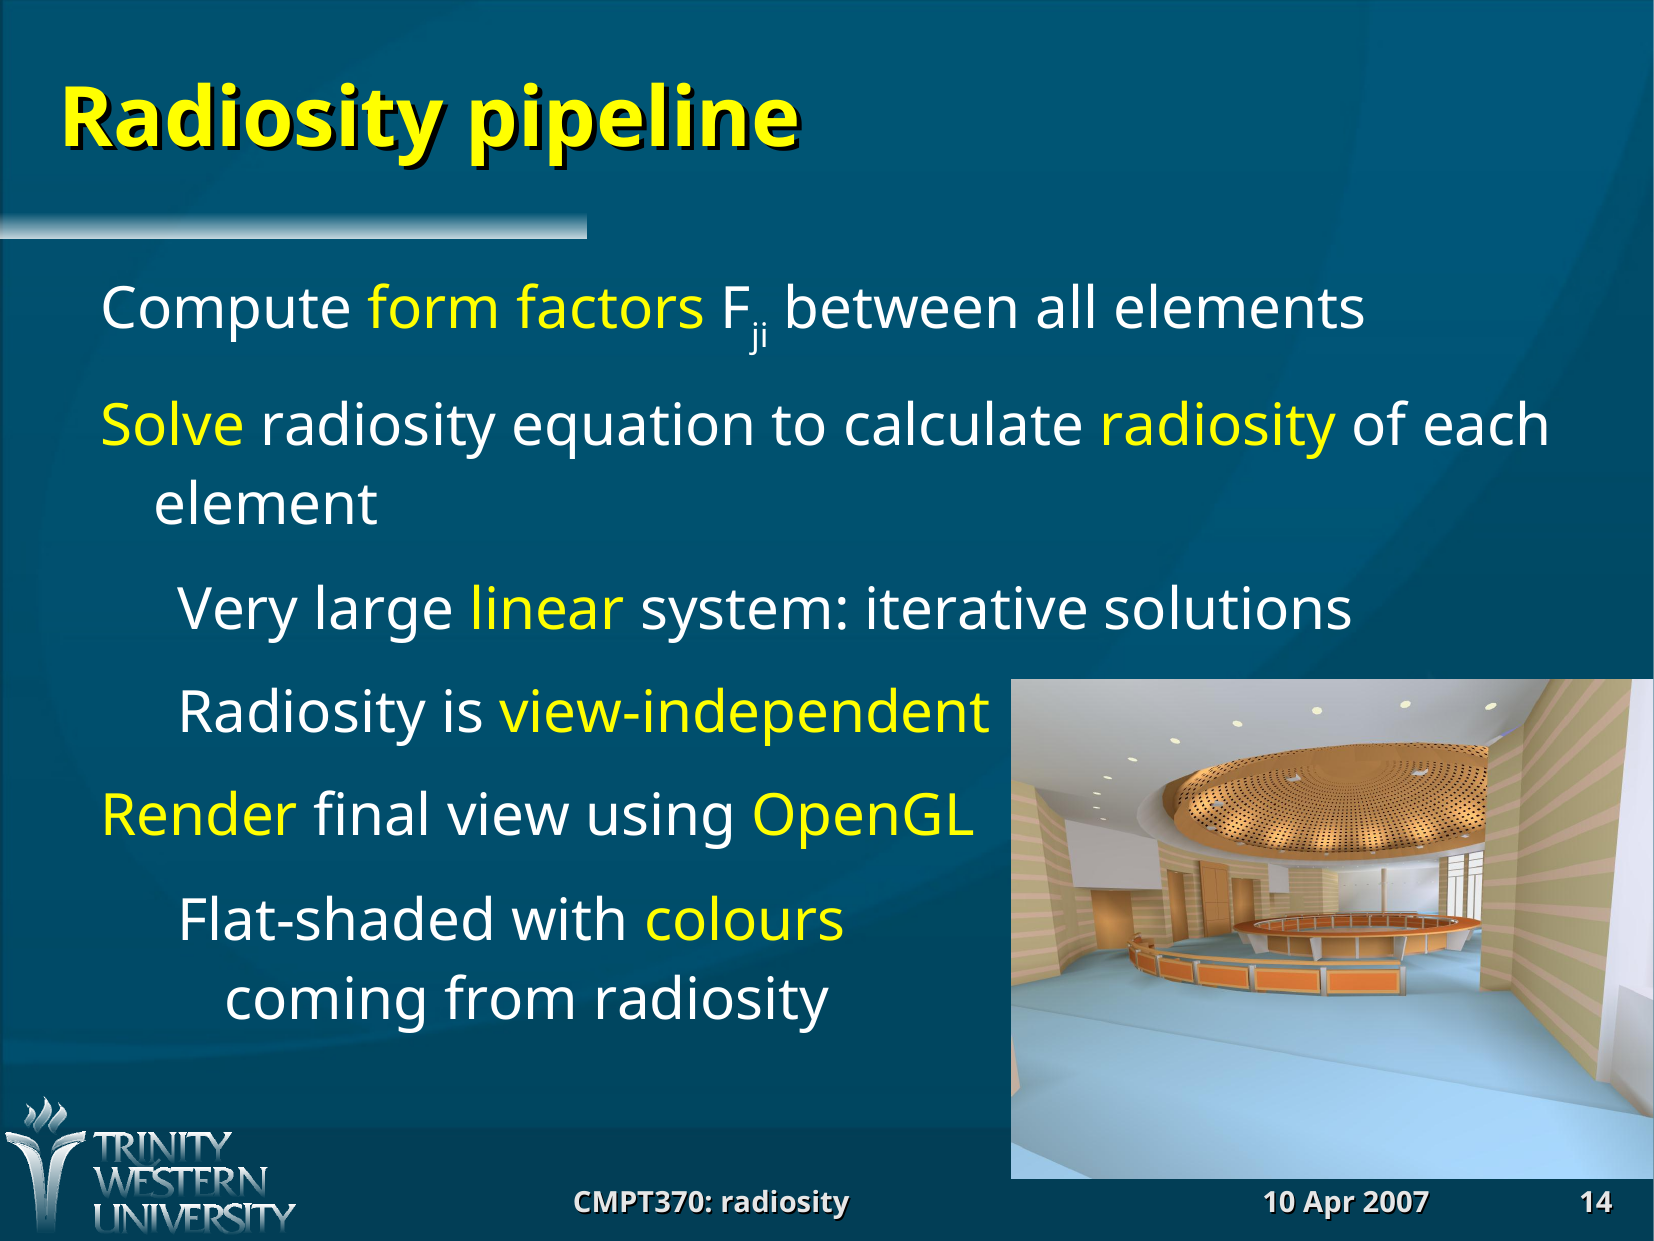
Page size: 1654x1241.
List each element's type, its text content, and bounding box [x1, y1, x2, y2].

picture [1012, 680, 1654, 1178]
list Compute form factors Fji between all elements Solve radiosity equation to calculate radiosity of each element Very large linear system: iterative solutions Radiosity is view-independent Render final view using OpenGL Flat-shaded with colours coming from radiosity [82, 266, 1571, 1094]
picture [38, 1227, 54, 1232]
picture [0, 214, 586, 232]
picture [0, 233, 586, 238]
title Radiosity pipeline [59, 27, 1548, 201]
